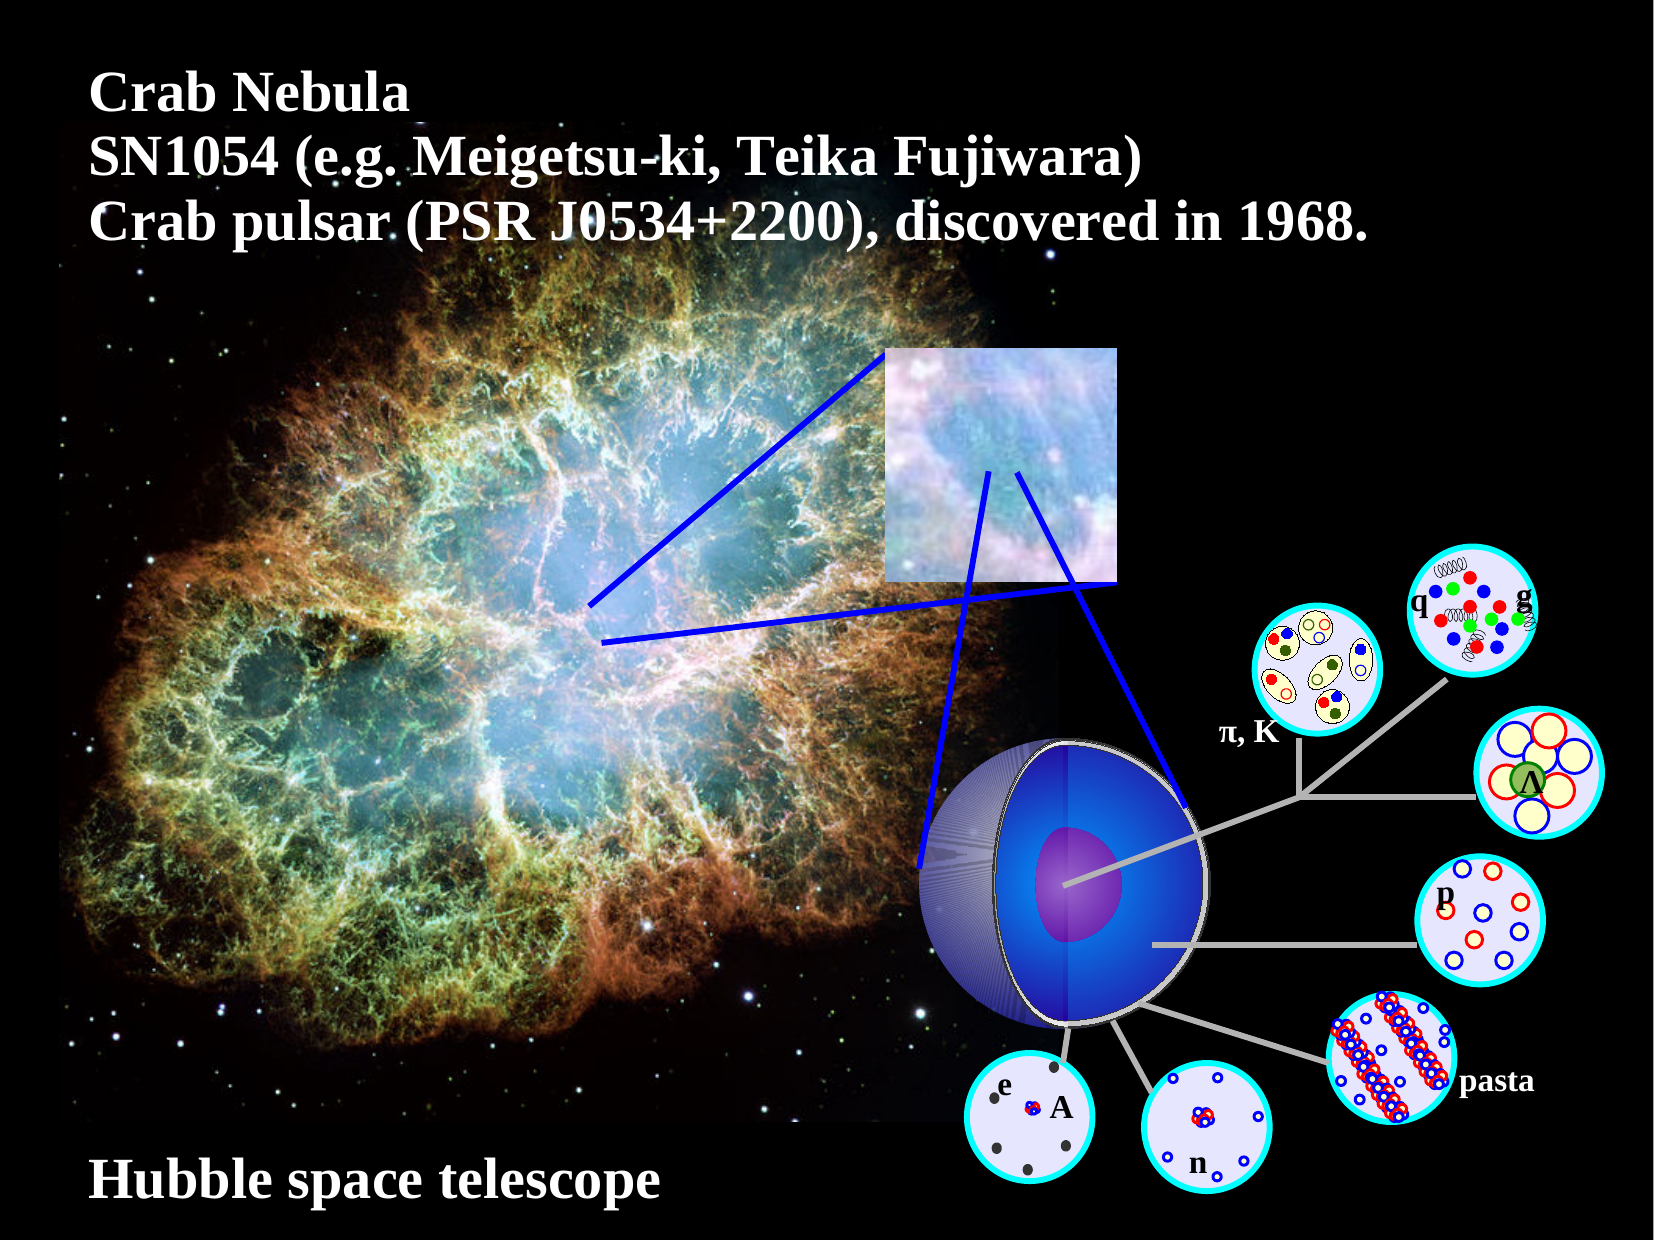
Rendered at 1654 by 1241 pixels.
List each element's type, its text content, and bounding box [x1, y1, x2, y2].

picture [931, 593, 1059, 823]
text_box [919, 738, 1211, 1030]
text_box [1328, 992, 1455, 1123]
text_box [1417, 856, 1543, 985]
text_box Λ [1519, 764, 1544, 803]
text_box Hubble space telescope [88, 1146, 662, 1212]
text_box [1254, 605, 1381, 734]
text_box [1410, 546, 1535, 675]
text_box e [997, 1066, 1016, 1104]
text_box n [1188, 1143, 1208, 1182]
picture [59, 122, 1117, 1123]
text_box Crab Nebula SN1054 (e.g. Meigetsu-ki, Teika Fujiwara) Crab pulsar (PSR J0534+2200), discovered in 1968. [88, 59, 1370, 257]
text_box q [1409, 581, 1429, 620]
text_box [966, 1053, 1093, 1182]
text_box g [1516, 576, 1533, 615]
text_box π, K [1218, 712, 1280, 751]
text_box p [1436, 873, 1452, 912]
text_box [1144, 1062, 1270, 1192]
text_box pasta [1462, 1065, 1533, 1098]
text_box A [1052, 1092, 1071, 1124]
text_box [1476, 708, 1602, 837]
